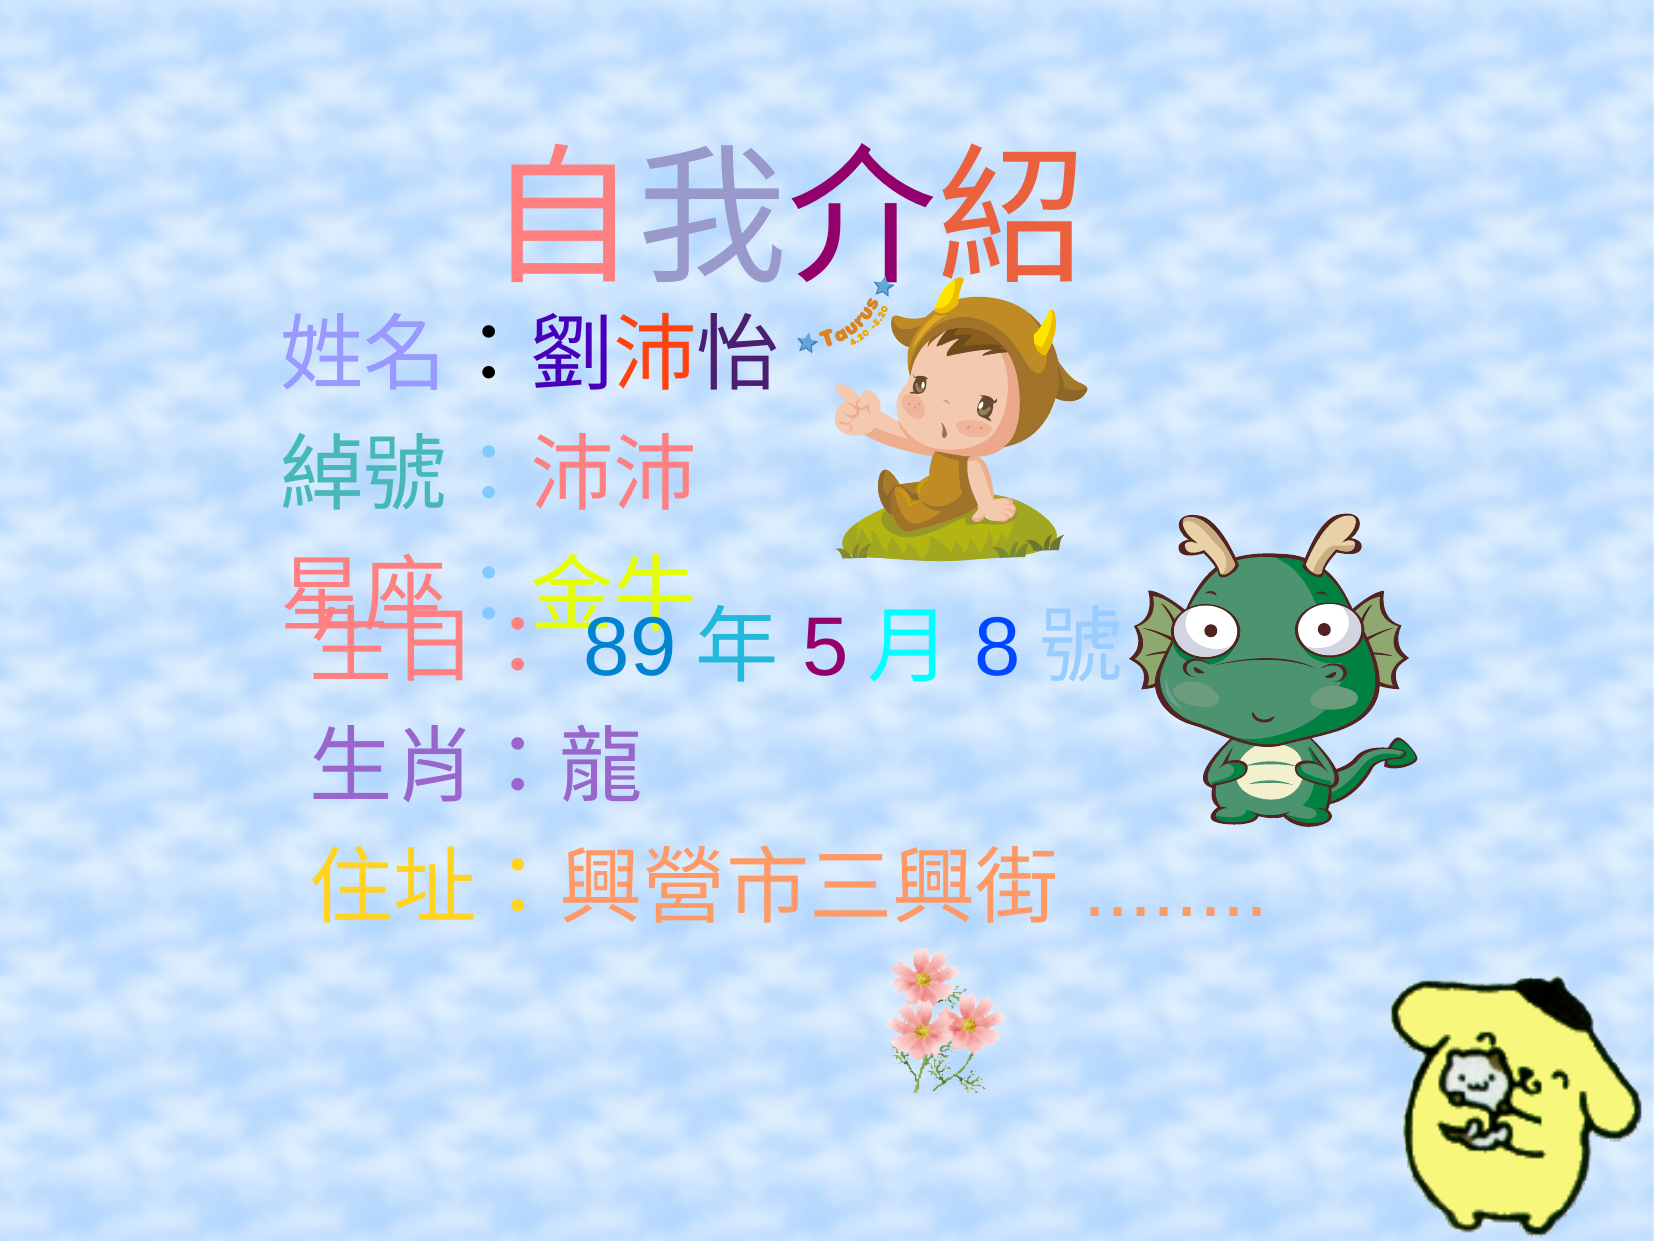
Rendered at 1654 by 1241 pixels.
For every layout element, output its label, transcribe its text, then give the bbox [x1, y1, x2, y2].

text_box 自我介紹 [472, 88, 1506, 284]
text_box 生日：89年5月8號 生肖：龍 住址：興營市三興街........ [295, 571, 1595, 886]
text_box 姓名：劉沛怡 綽號：沛沛 星座：金牛 [265, 279, 1270, 687]
picture [0, 0, 1654, 1241]
